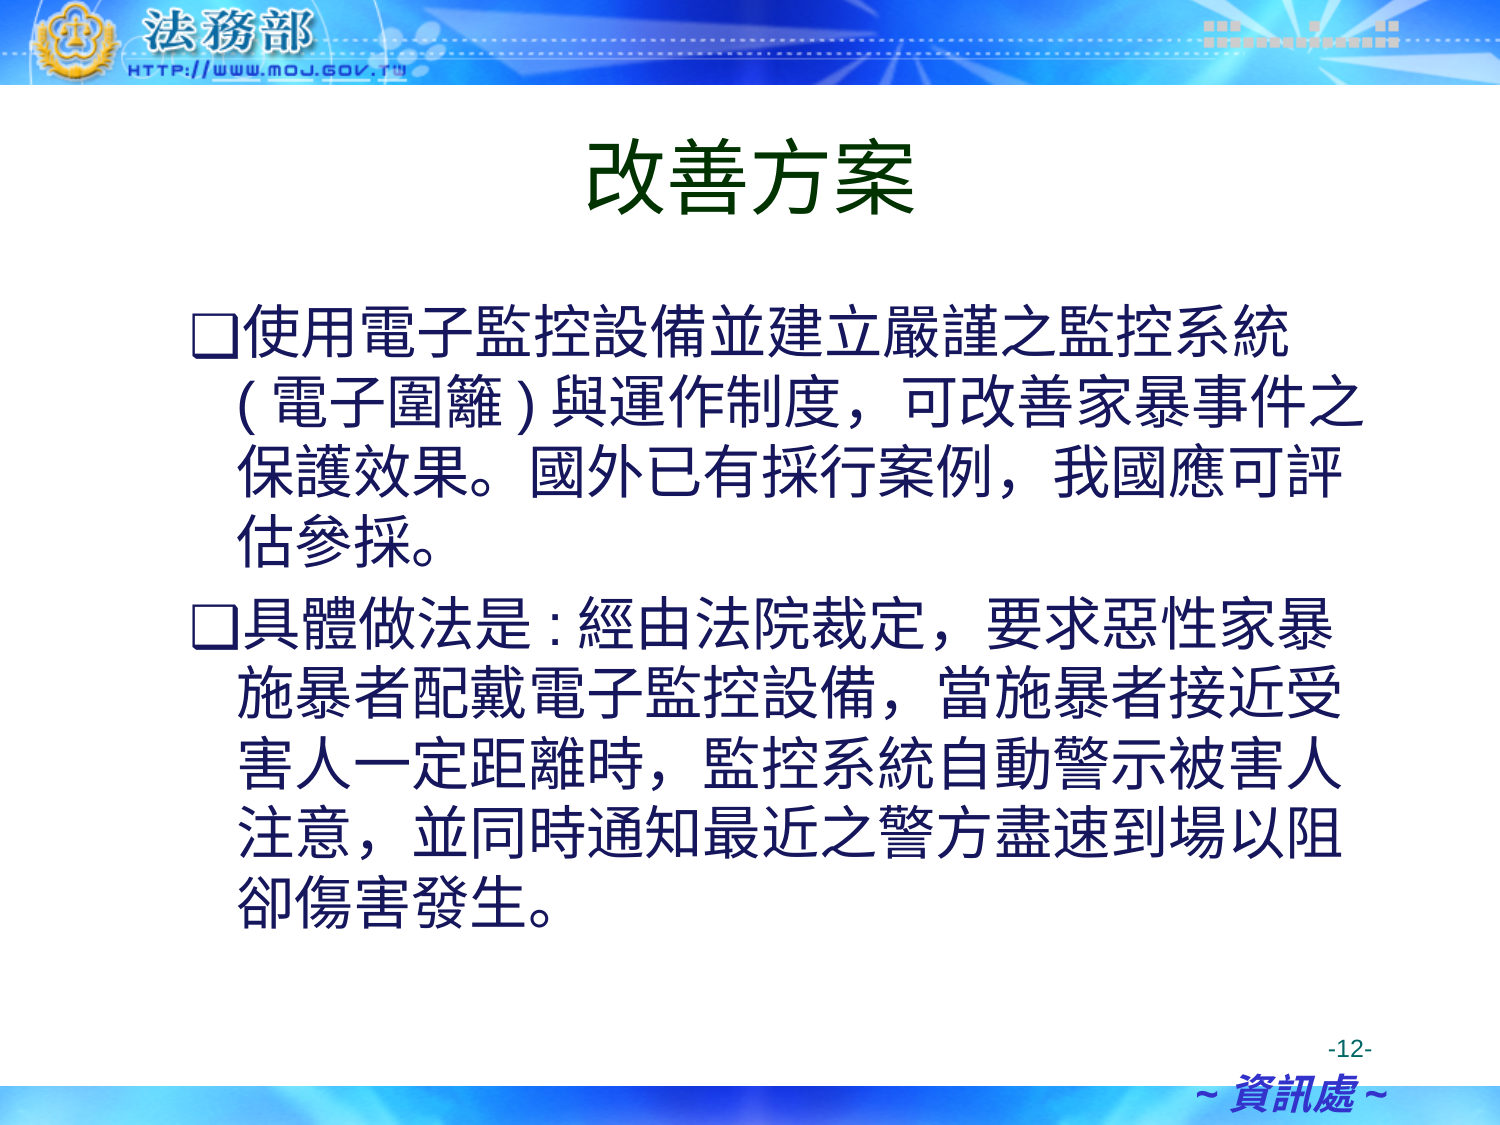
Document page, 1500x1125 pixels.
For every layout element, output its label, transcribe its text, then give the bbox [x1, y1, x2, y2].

list 使用電子監控設備並建立嚴謹之監控系統(電子圍籬)與運作制度，可改善家暴事件之保護效果。國外已有採行案例，我國應可評估參採。 具體做法是:經由法院裁定，要求惡性家暴施暴者配戴電子監控設備，當施暴者接近受害人一定距離時，監控系統自動警示被害人注意，並同時通知最近之警方盡速到場以阻卻傷害發生。 [99, 287, 1400, 1013]
text_box -<number>- [1074, 1024, 1388, 1100]
picture [1319, 1103, 1326, 1109]
picture [0, 1086, 1500, 1125]
title 改善方案 [99, 99, 1400, 250]
picture [1332, 1100, 1338, 1108]
picture [0, 0, 1500, 85]
